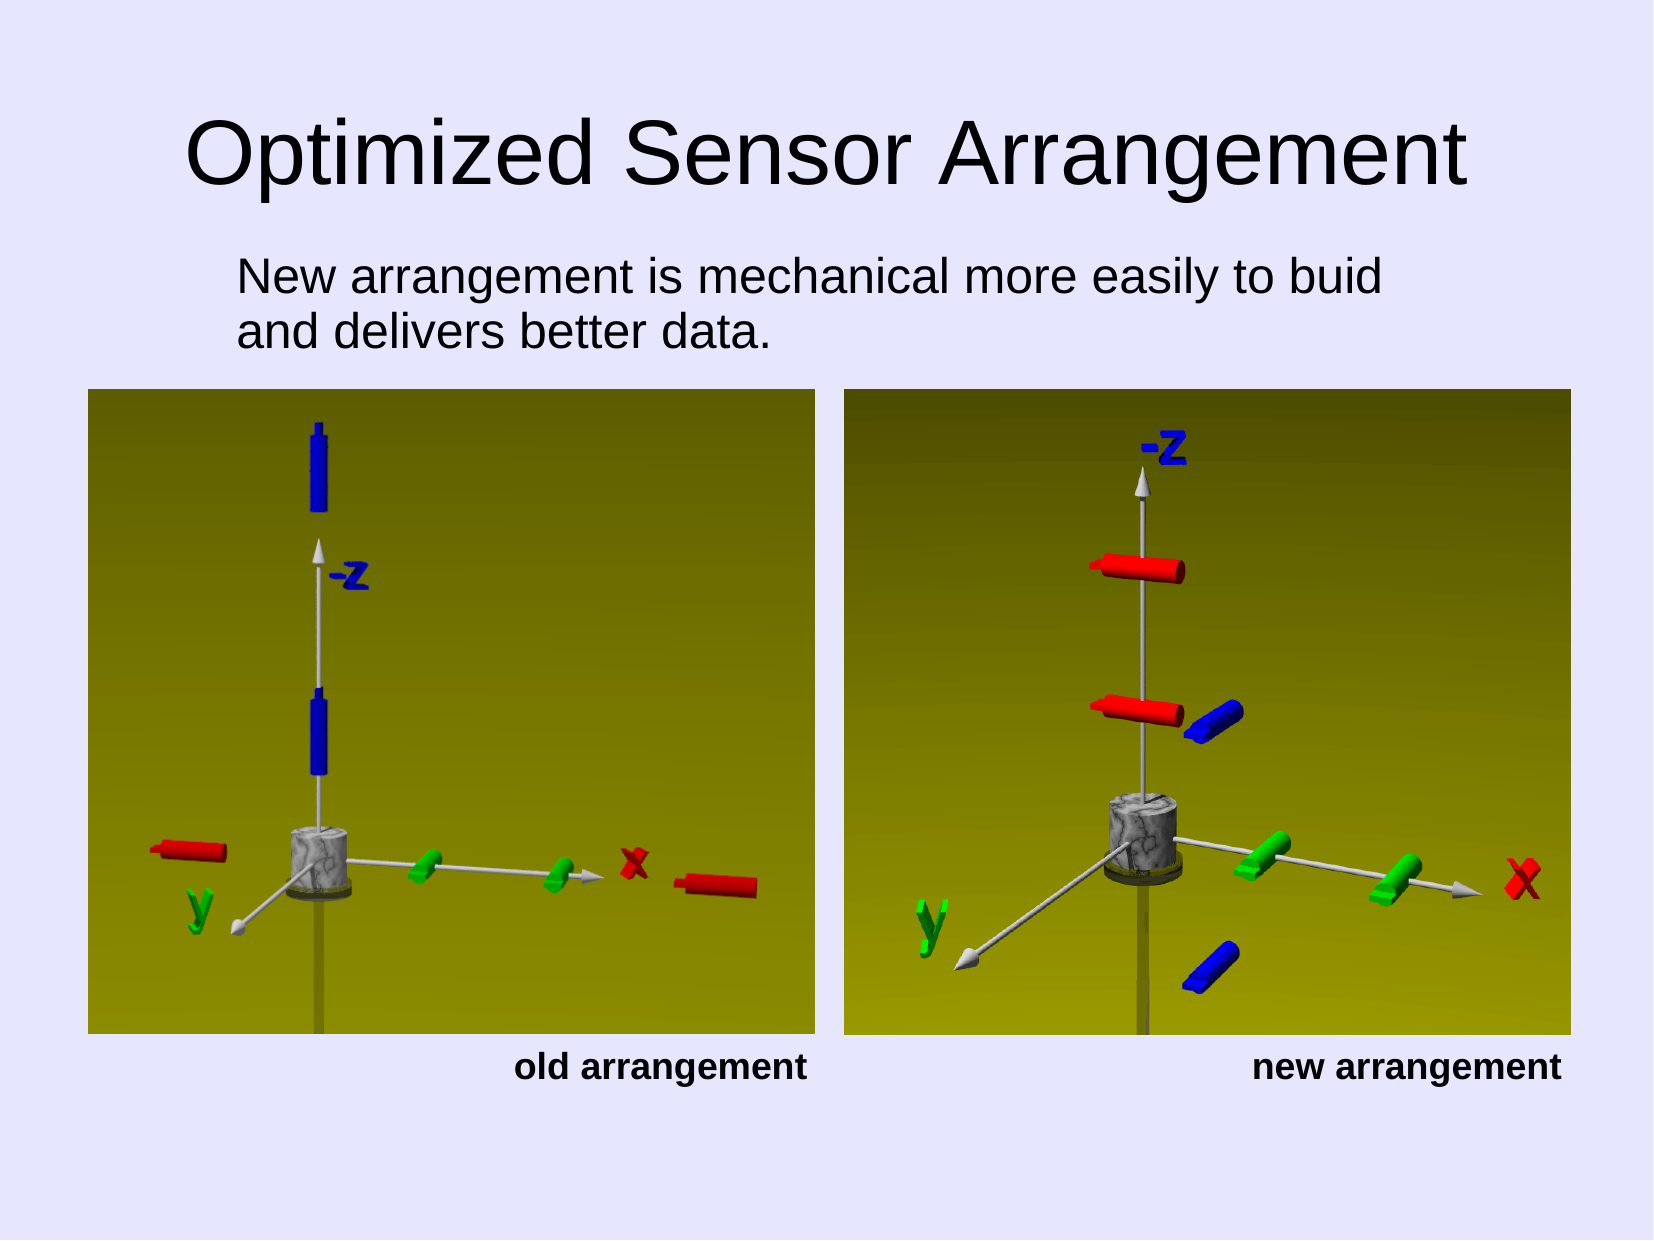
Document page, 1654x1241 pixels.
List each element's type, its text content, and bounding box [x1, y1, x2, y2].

picture [844, 389, 1571, 1035]
text_box New arrangement is mechanical more easily to buid and delivers better data. [236, 248, 1418, 367]
text_box new arrangement [1251, 1045, 1577, 1089]
title Optimized Sensor Arrangement [82, 49, 1571, 257]
text_box old arrangement [513, 1045, 839, 1089]
picture [88, 389, 815, 1035]
